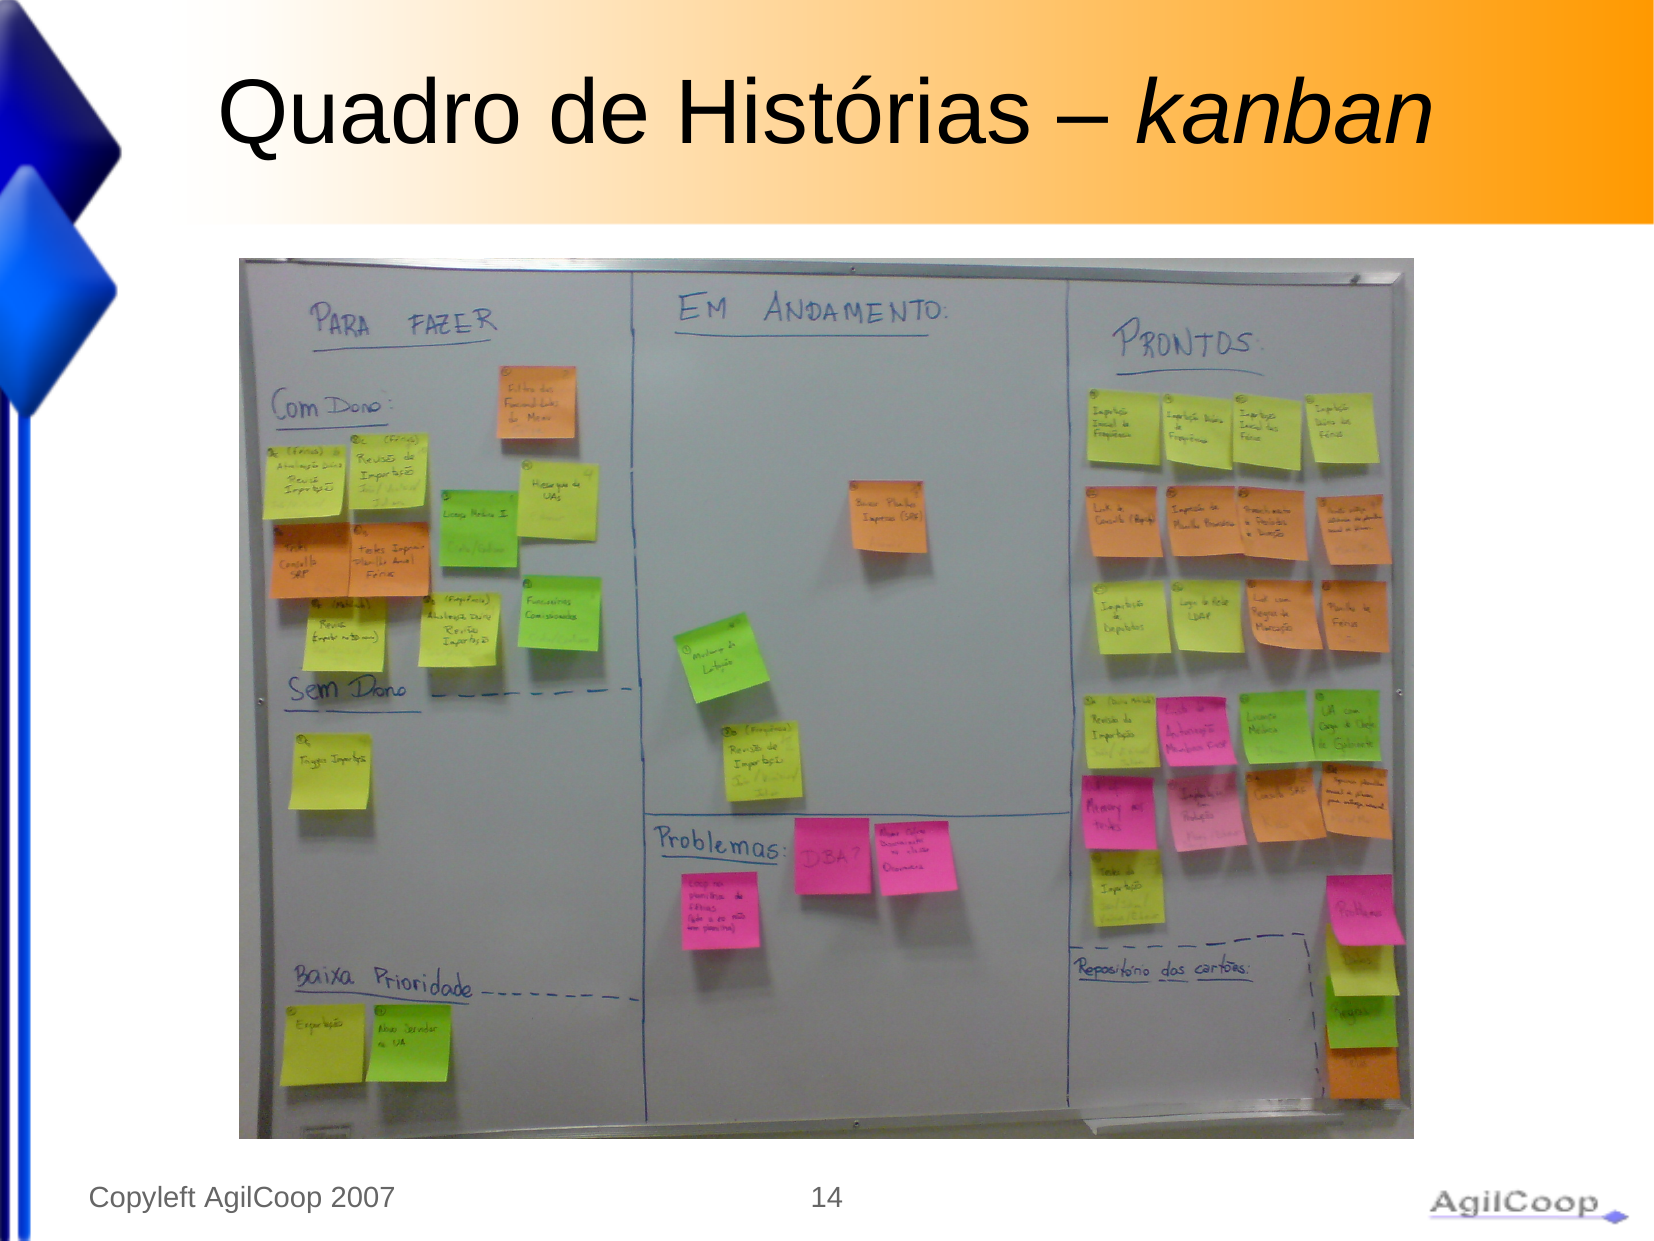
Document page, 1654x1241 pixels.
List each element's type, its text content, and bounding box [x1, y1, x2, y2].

title Quadro de Histórias – kanban [82, 15, 1571, 208]
picture [0, 0, 1654, 1241]
